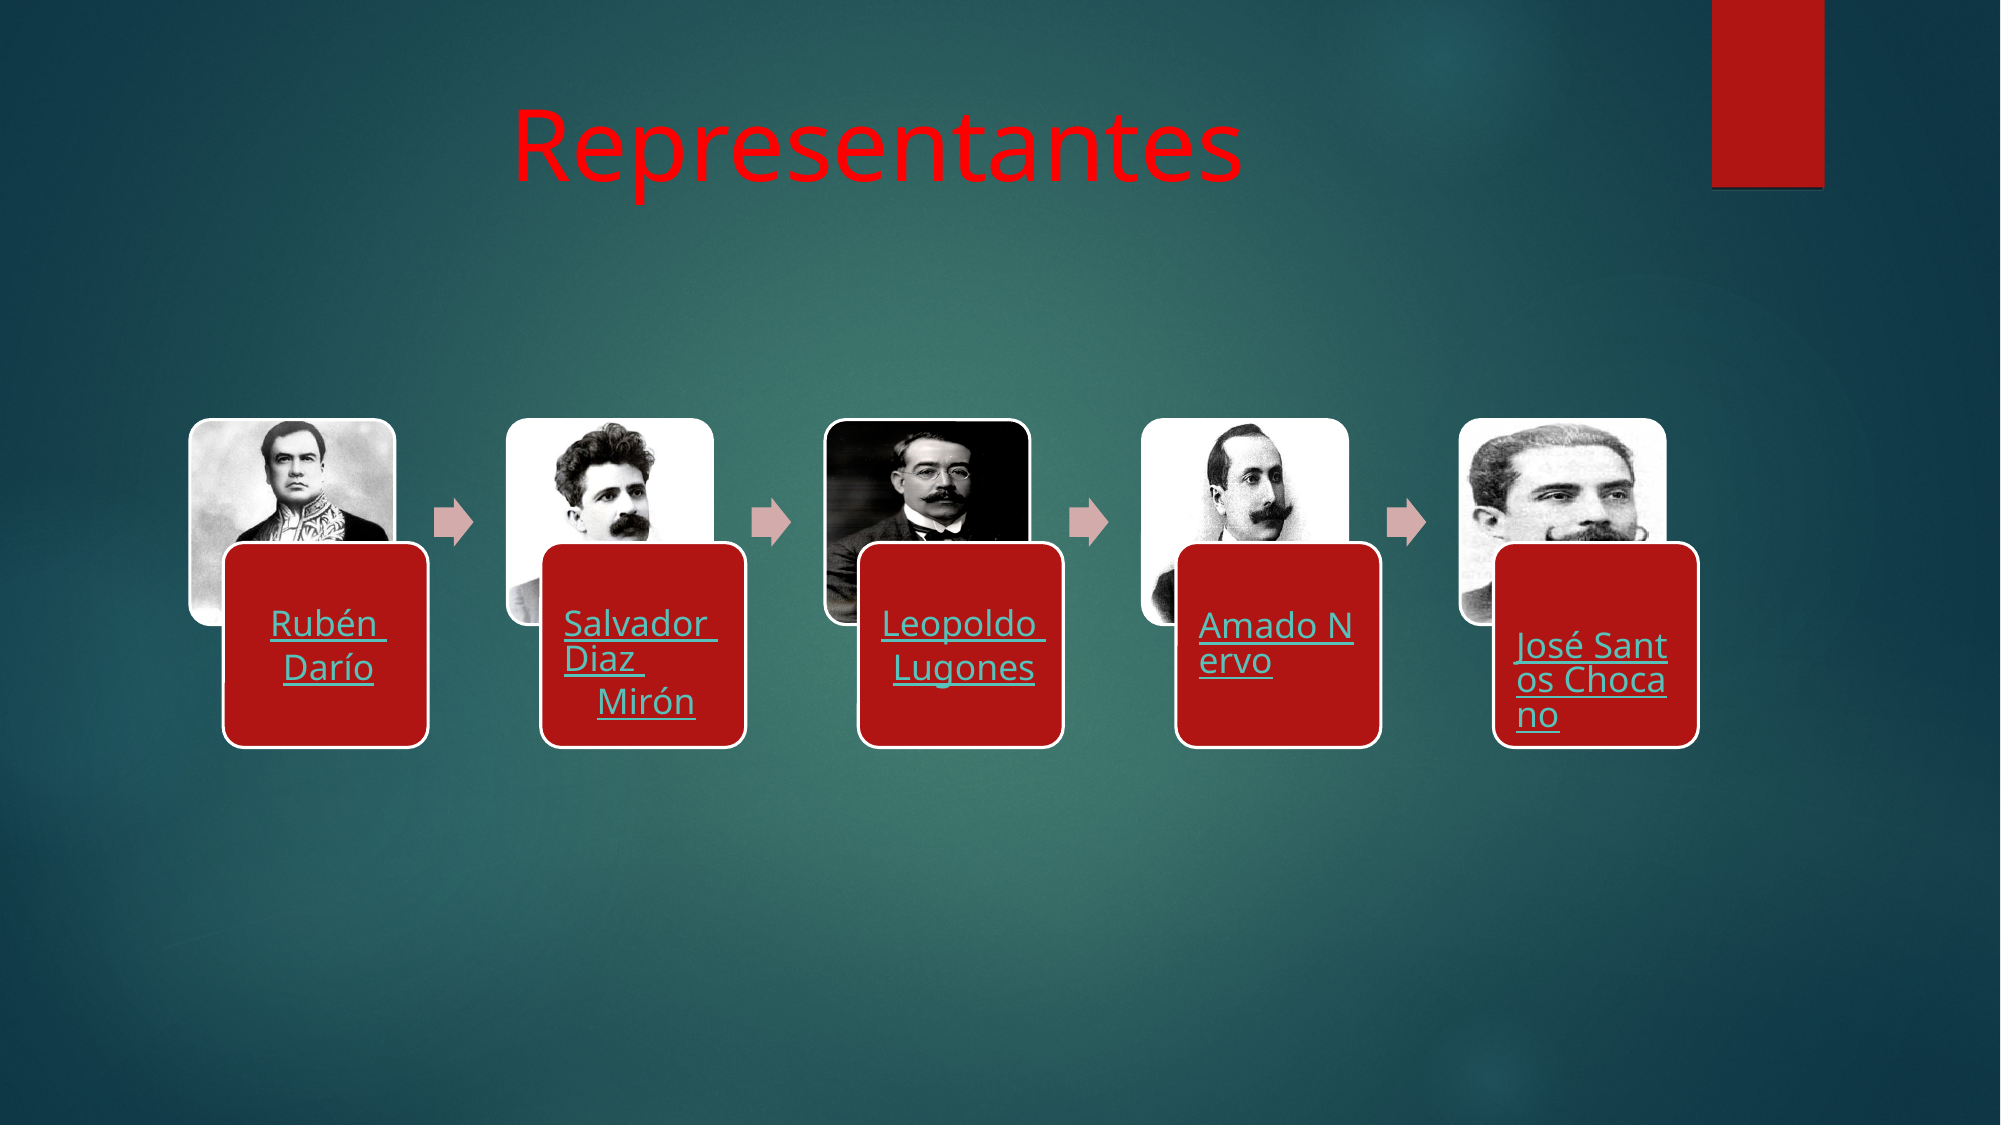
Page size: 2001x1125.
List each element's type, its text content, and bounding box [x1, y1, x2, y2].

text_box [1142, 419, 1348, 625]
title Representantes [106, 74, 1649, 304]
text_box Amado Nervo [1175, 542, 1381, 748]
text_box Salvador Diaz Mirón [540, 542, 746, 748]
text_box [1386, 497, 1427, 547]
text_box José Santos Chocano [1493, 542, 1699, 748]
picture [0, 0, 2001, 1125]
text_box [751, 497, 792, 547]
text_box [1069, 497, 1109, 547]
text_box [189, 419, 395, 625]
text_box [1460, 419, 1666, 625]
text_box [507, 419, 713, 625]
text_box [434, 497, 474, 547]
text_box Leopoldo Lugones [858, 542, 1064, 748]
text_box Rubén Darío [223, 542, 429, 748]
text_box [825, 419, 1030, 625]
